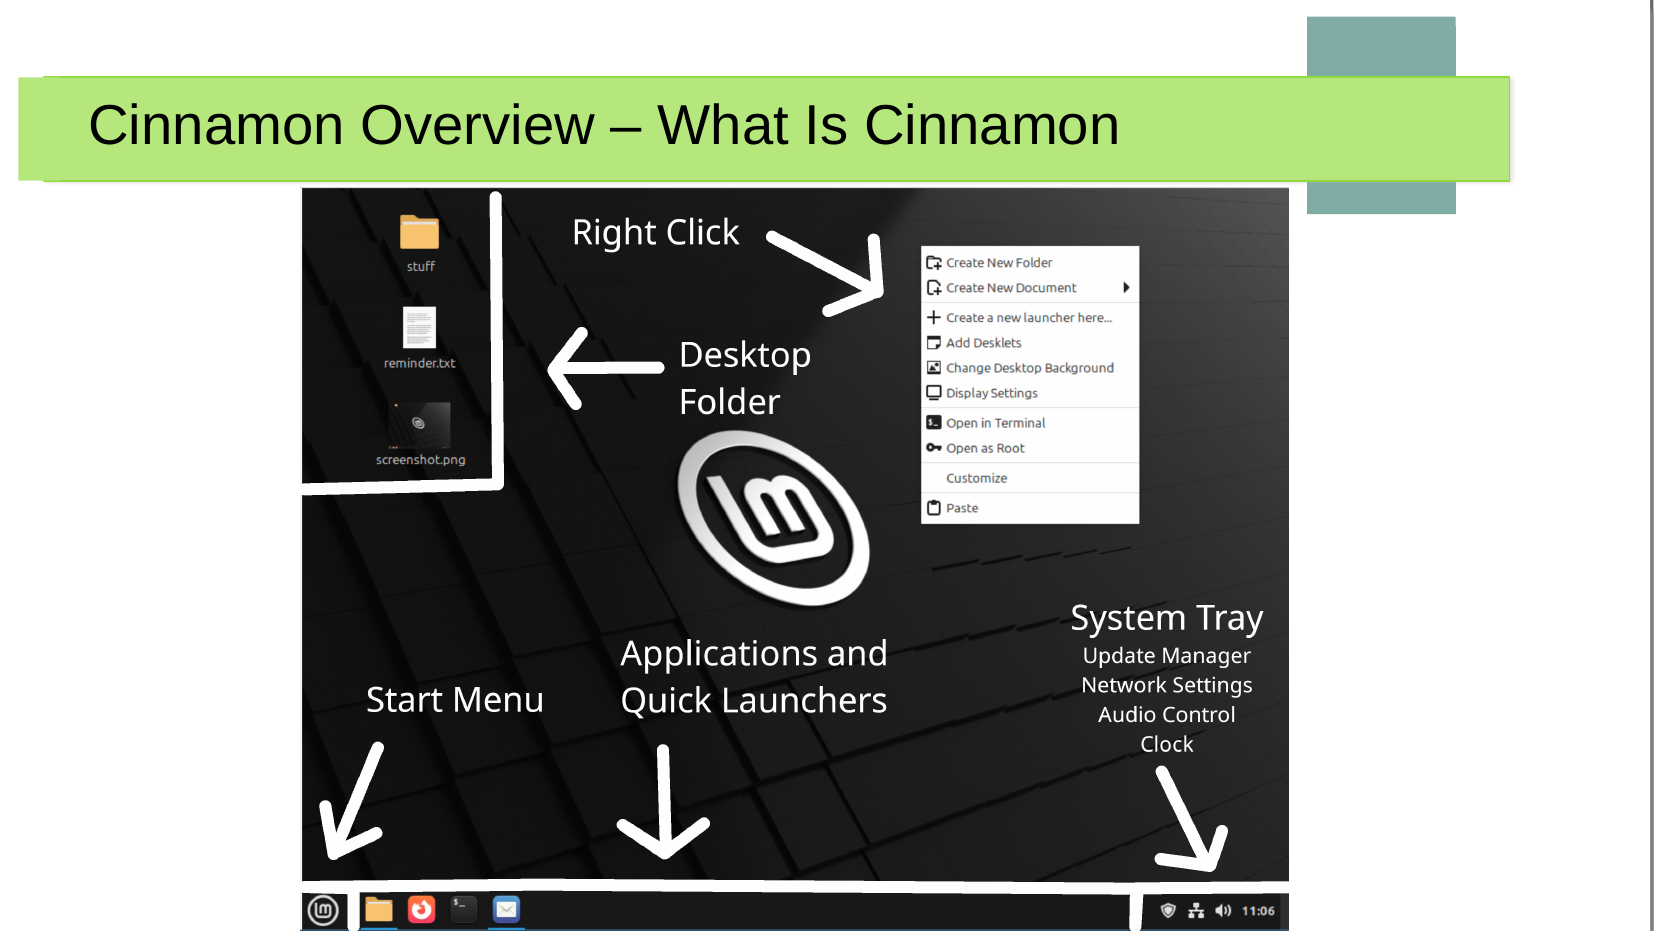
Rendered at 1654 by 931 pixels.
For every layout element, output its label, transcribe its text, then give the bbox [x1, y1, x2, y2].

title Cinnamon Overview – What Is Cinnamon [88, 73, 1506, 178]
picture [300, 187, 1289, 931]
